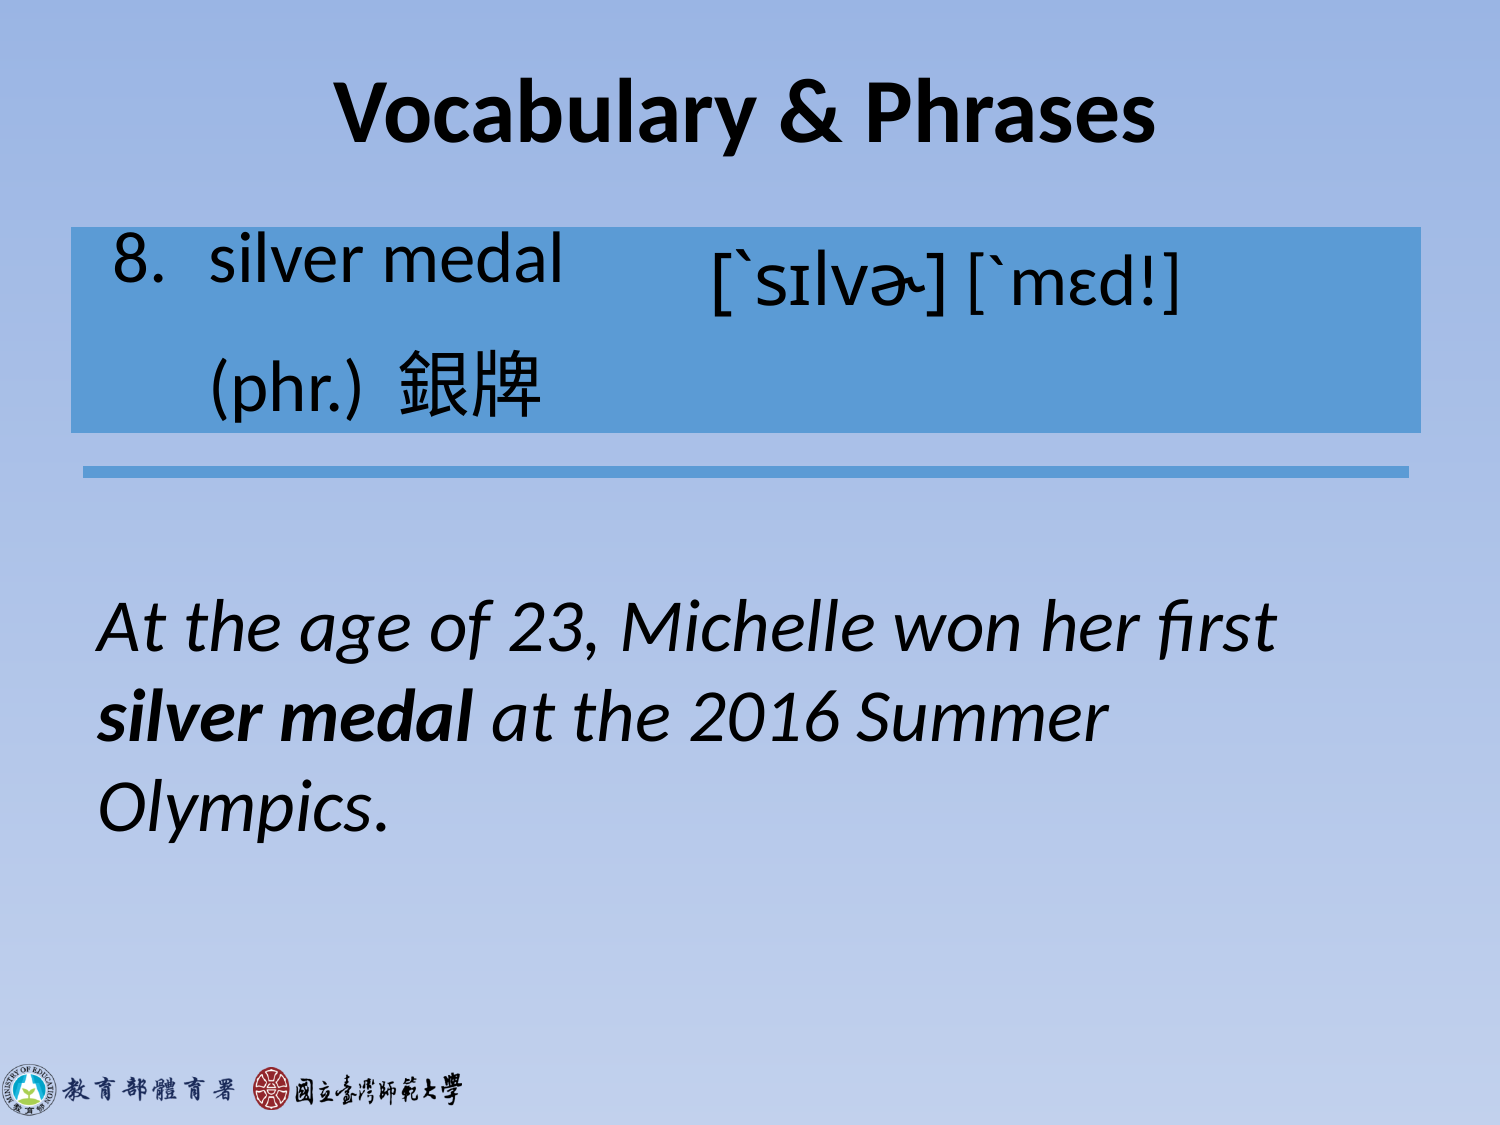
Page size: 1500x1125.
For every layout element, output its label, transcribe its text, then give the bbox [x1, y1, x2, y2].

table_header 8. [71, 227, 209, 327]
table_cell (phr.) 銀牌 [209, 327, 1421, 433]
text_box At the age of 23, Michelle won her first silver medal at the 2016 Summer Olympics. [82, 568, 1433, 766]
table_cell [71, 327, 209, 433]
title Vocabulary & Phrases [70, 11, 1421, 200]
table_header silver medal [209, 227, 693, 327]
text_box [83, 466, 1409, 478]
table_header [ˋsɪlvɚ] [ˋmɛd!] [693, 227, 1421, 327]
